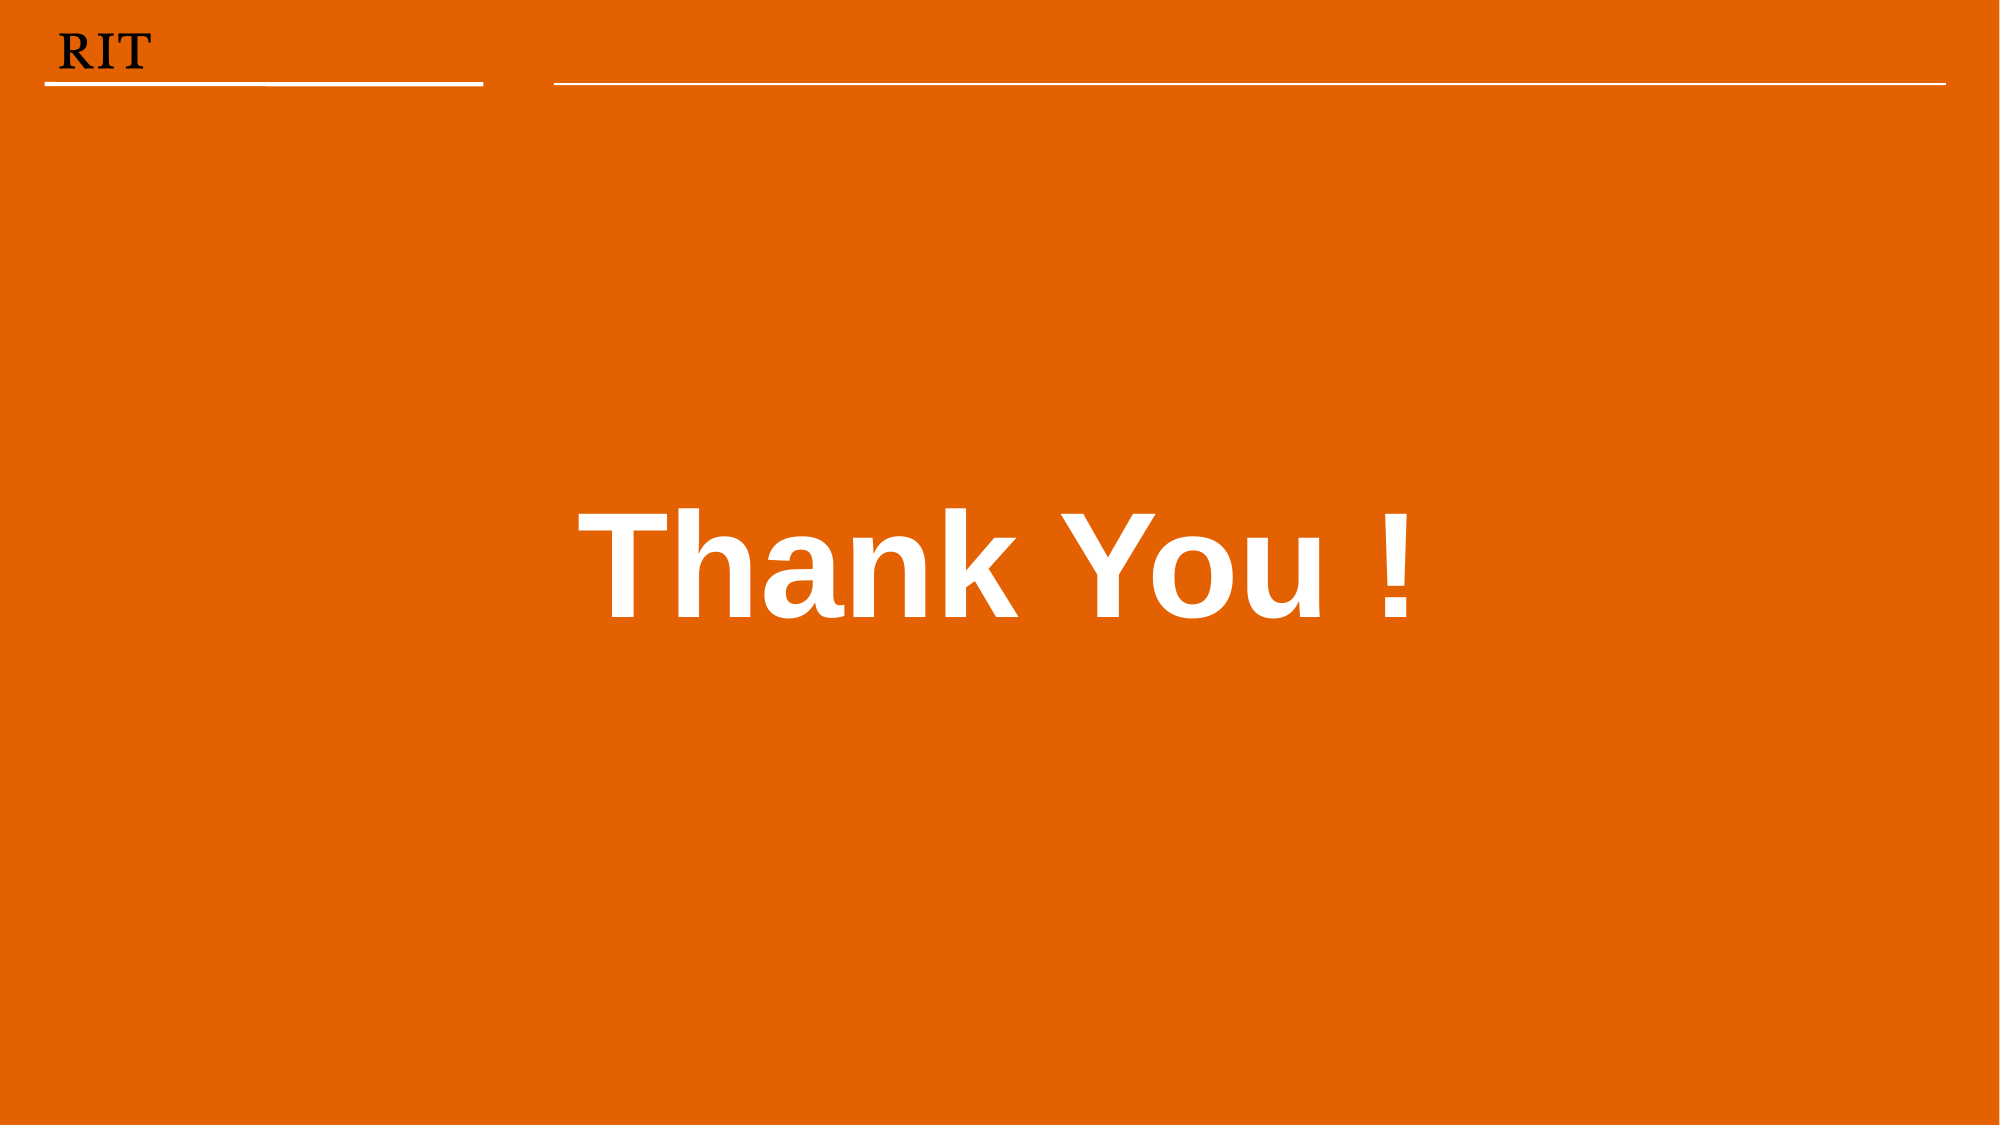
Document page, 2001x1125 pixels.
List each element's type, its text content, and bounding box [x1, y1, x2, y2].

picture [58, 32, 151, 69]
list Thank You ! [49, 459, 1951, 666]
